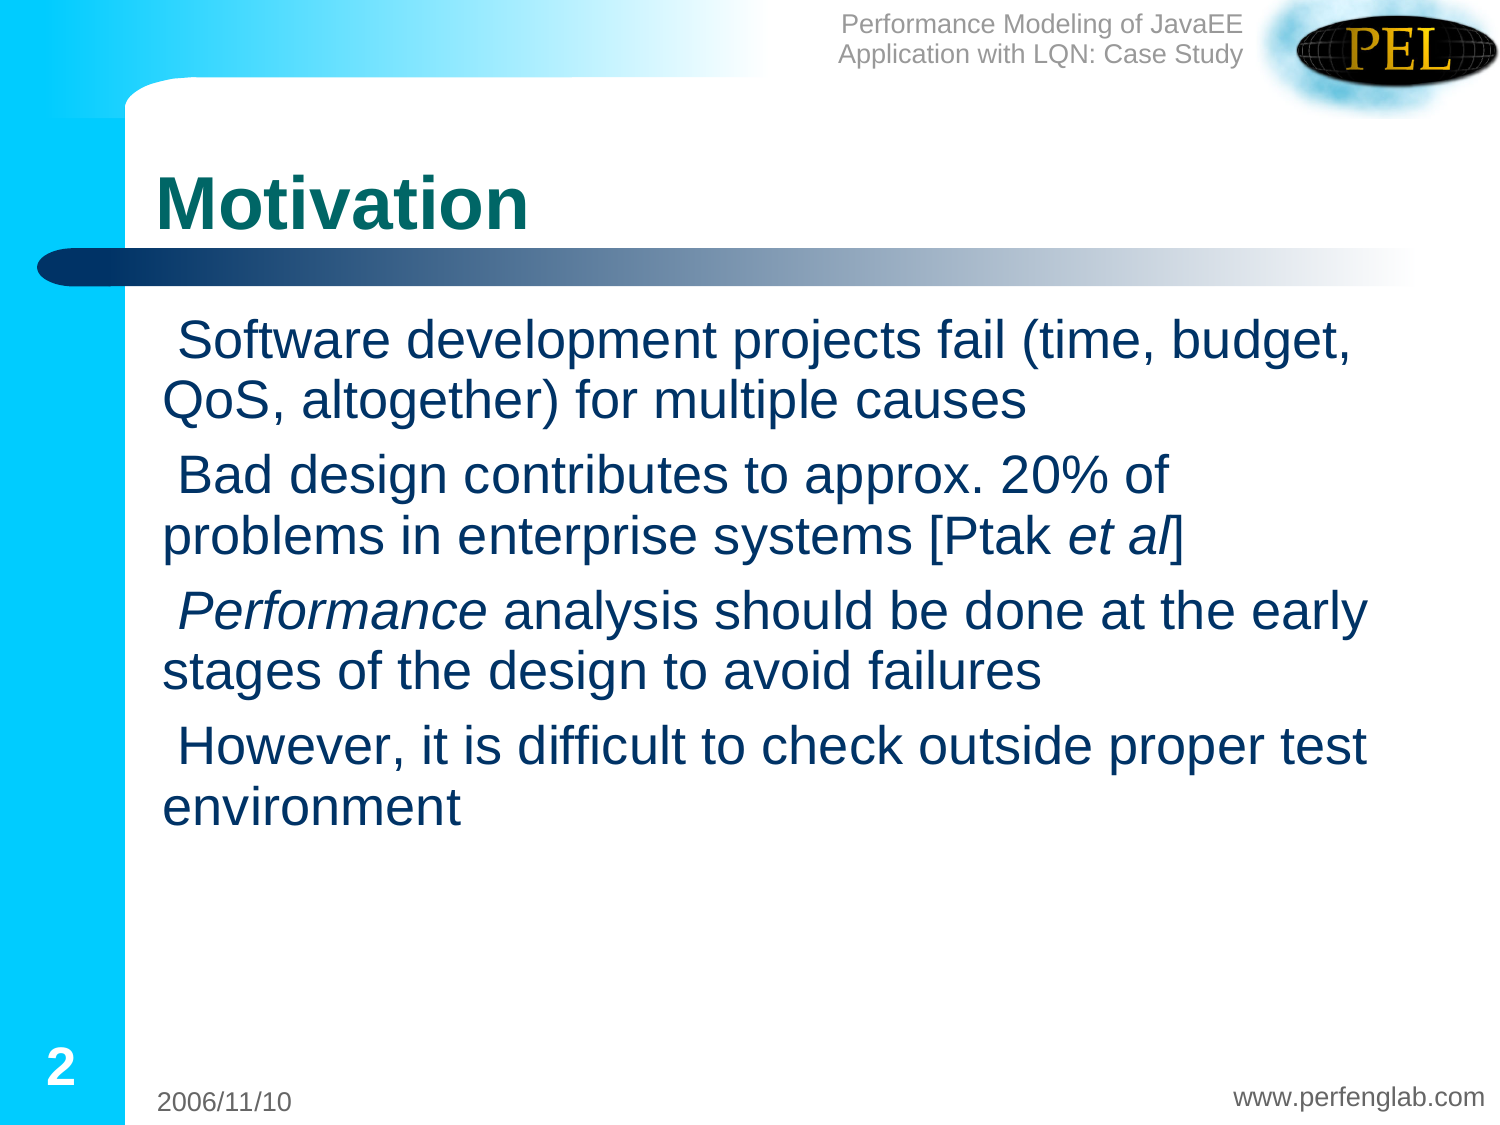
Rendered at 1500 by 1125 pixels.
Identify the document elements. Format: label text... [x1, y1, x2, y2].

list Software development projects fail (time, budget, QoS, altogether) for multiple causes Bad design contributes to approx. 20% of problems in enterprise systems [Ptak et al] Performance analysis should be done at the early stages of the design to avoid failures However, it is difficult to check outside proper test environment [147, 301, 1418, 1063]
title Motivation [141, 118, 1418, 253]
picture [1251, 0, 1500, 119]
